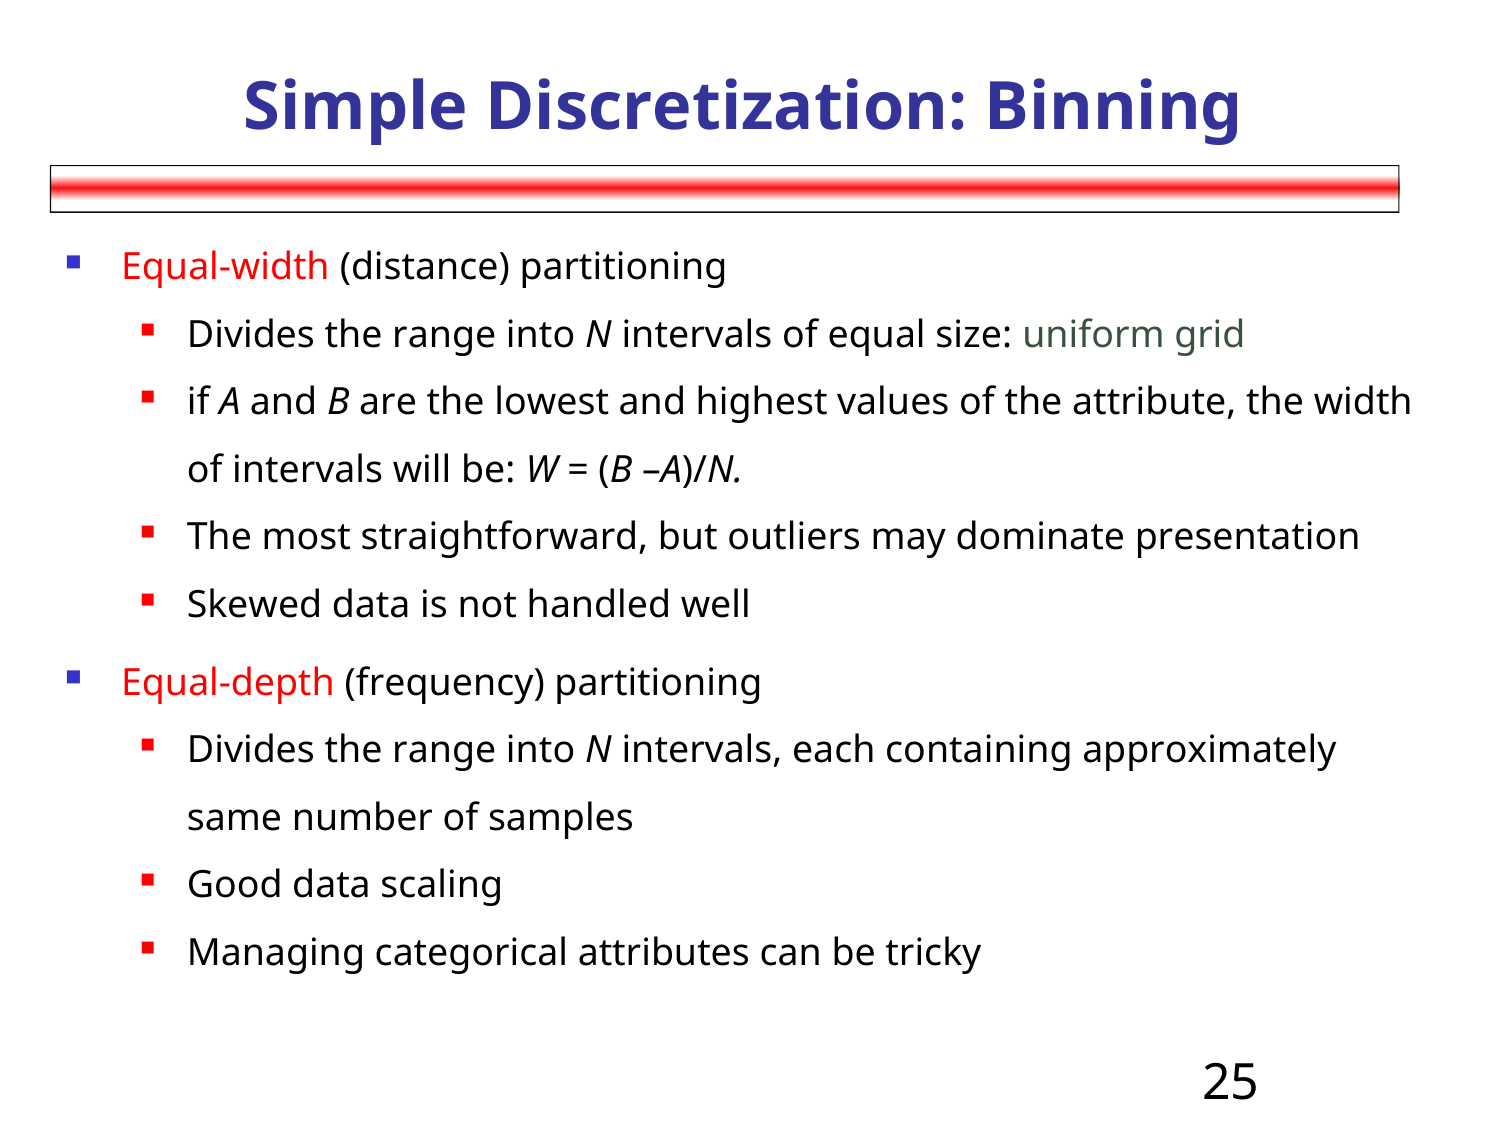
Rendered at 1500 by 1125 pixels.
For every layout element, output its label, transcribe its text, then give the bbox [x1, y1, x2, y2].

text_box <number> [1187, 1062, 1500, 1125]
title Simple Discretization: Binning [0, 49, 1500, 150]
list Equal-width (distance) partitioning Divides the range into N intervals of equal size: uniform grid if A and B are the lowest and highest values of the attribute, the width of intervals will be: W = (B –A)/N. The most straightforward, but outliers may dominate presentation Skewed data is not handled well Equal-depth (frequency) partitioning Divides the range into N intervals, each containing approximately same number of samples Good data scaling Managing categorical attributes can be tricky [49, 212, 1438, 1063]
